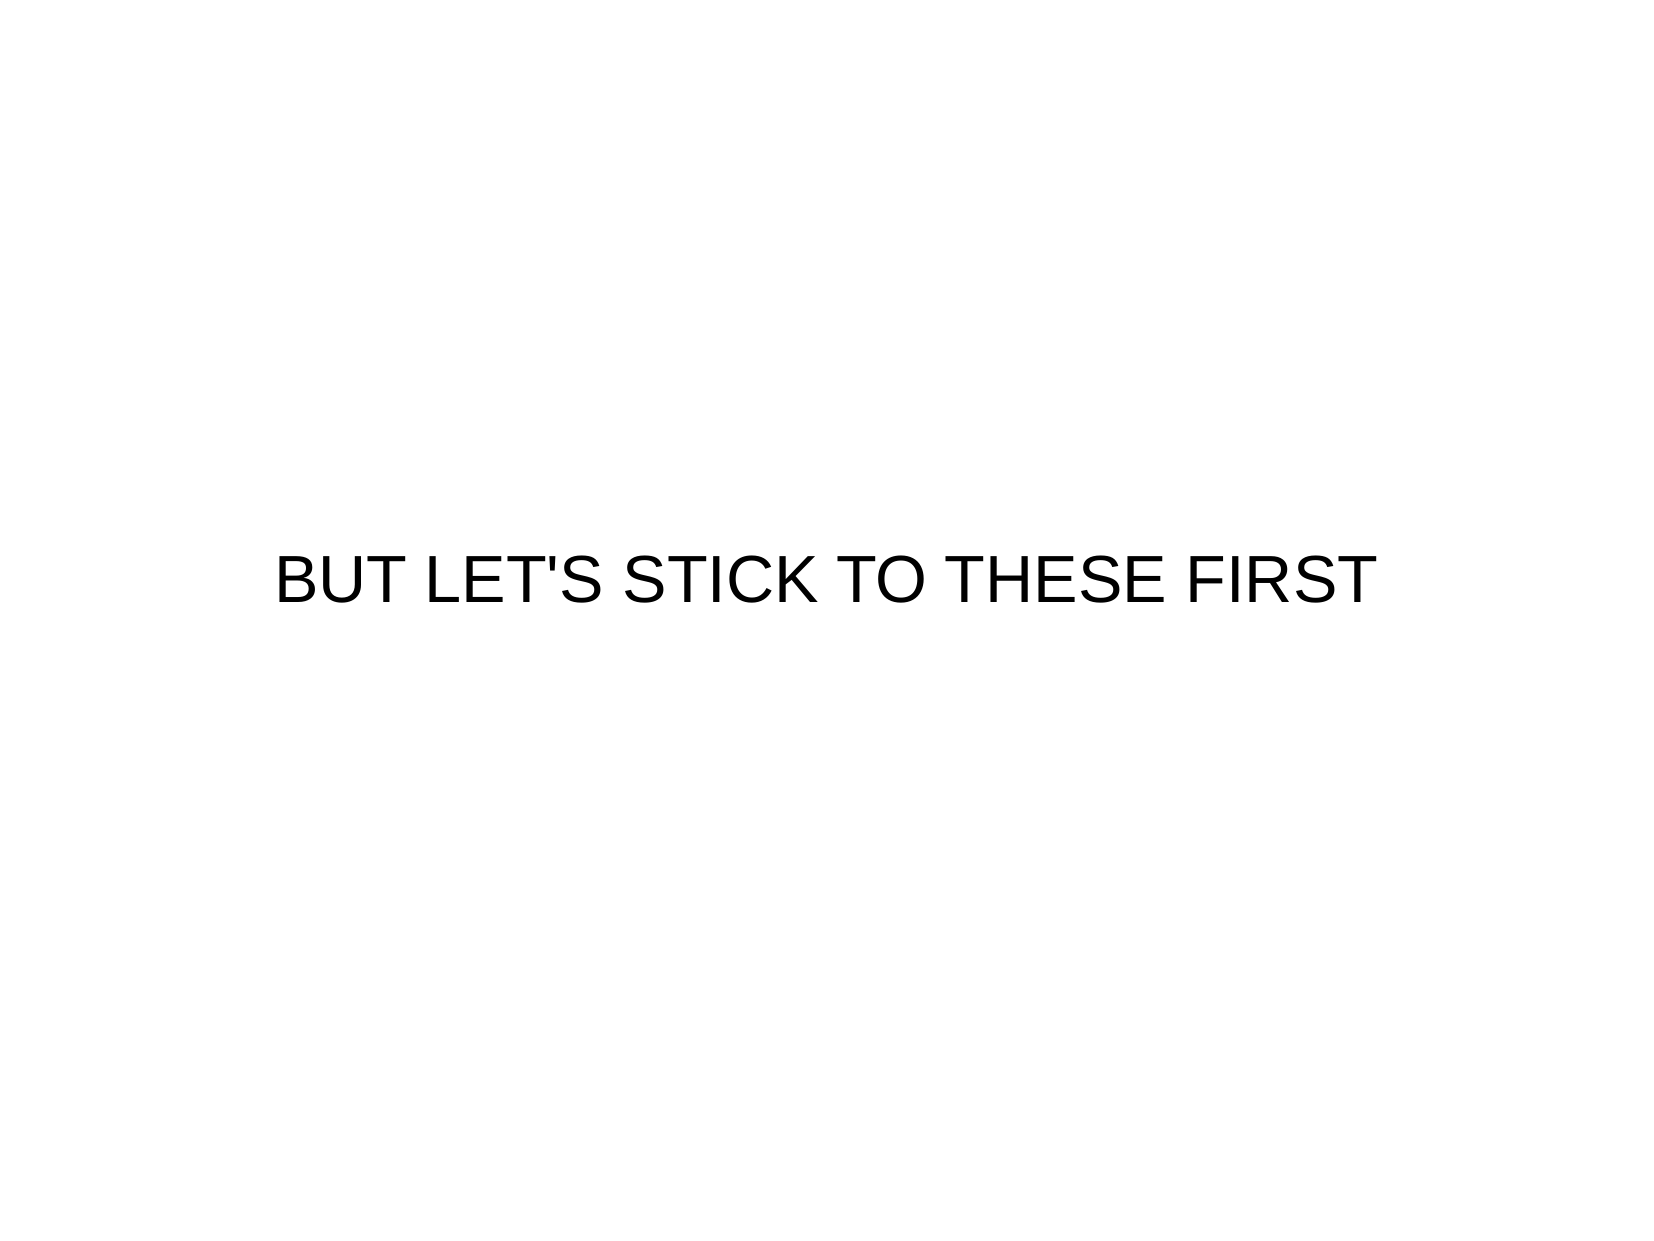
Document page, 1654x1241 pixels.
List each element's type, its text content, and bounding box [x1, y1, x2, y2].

subtitle BUT LET'S STICK TO THESE FIRST [82, 49, 1571, 1109]
